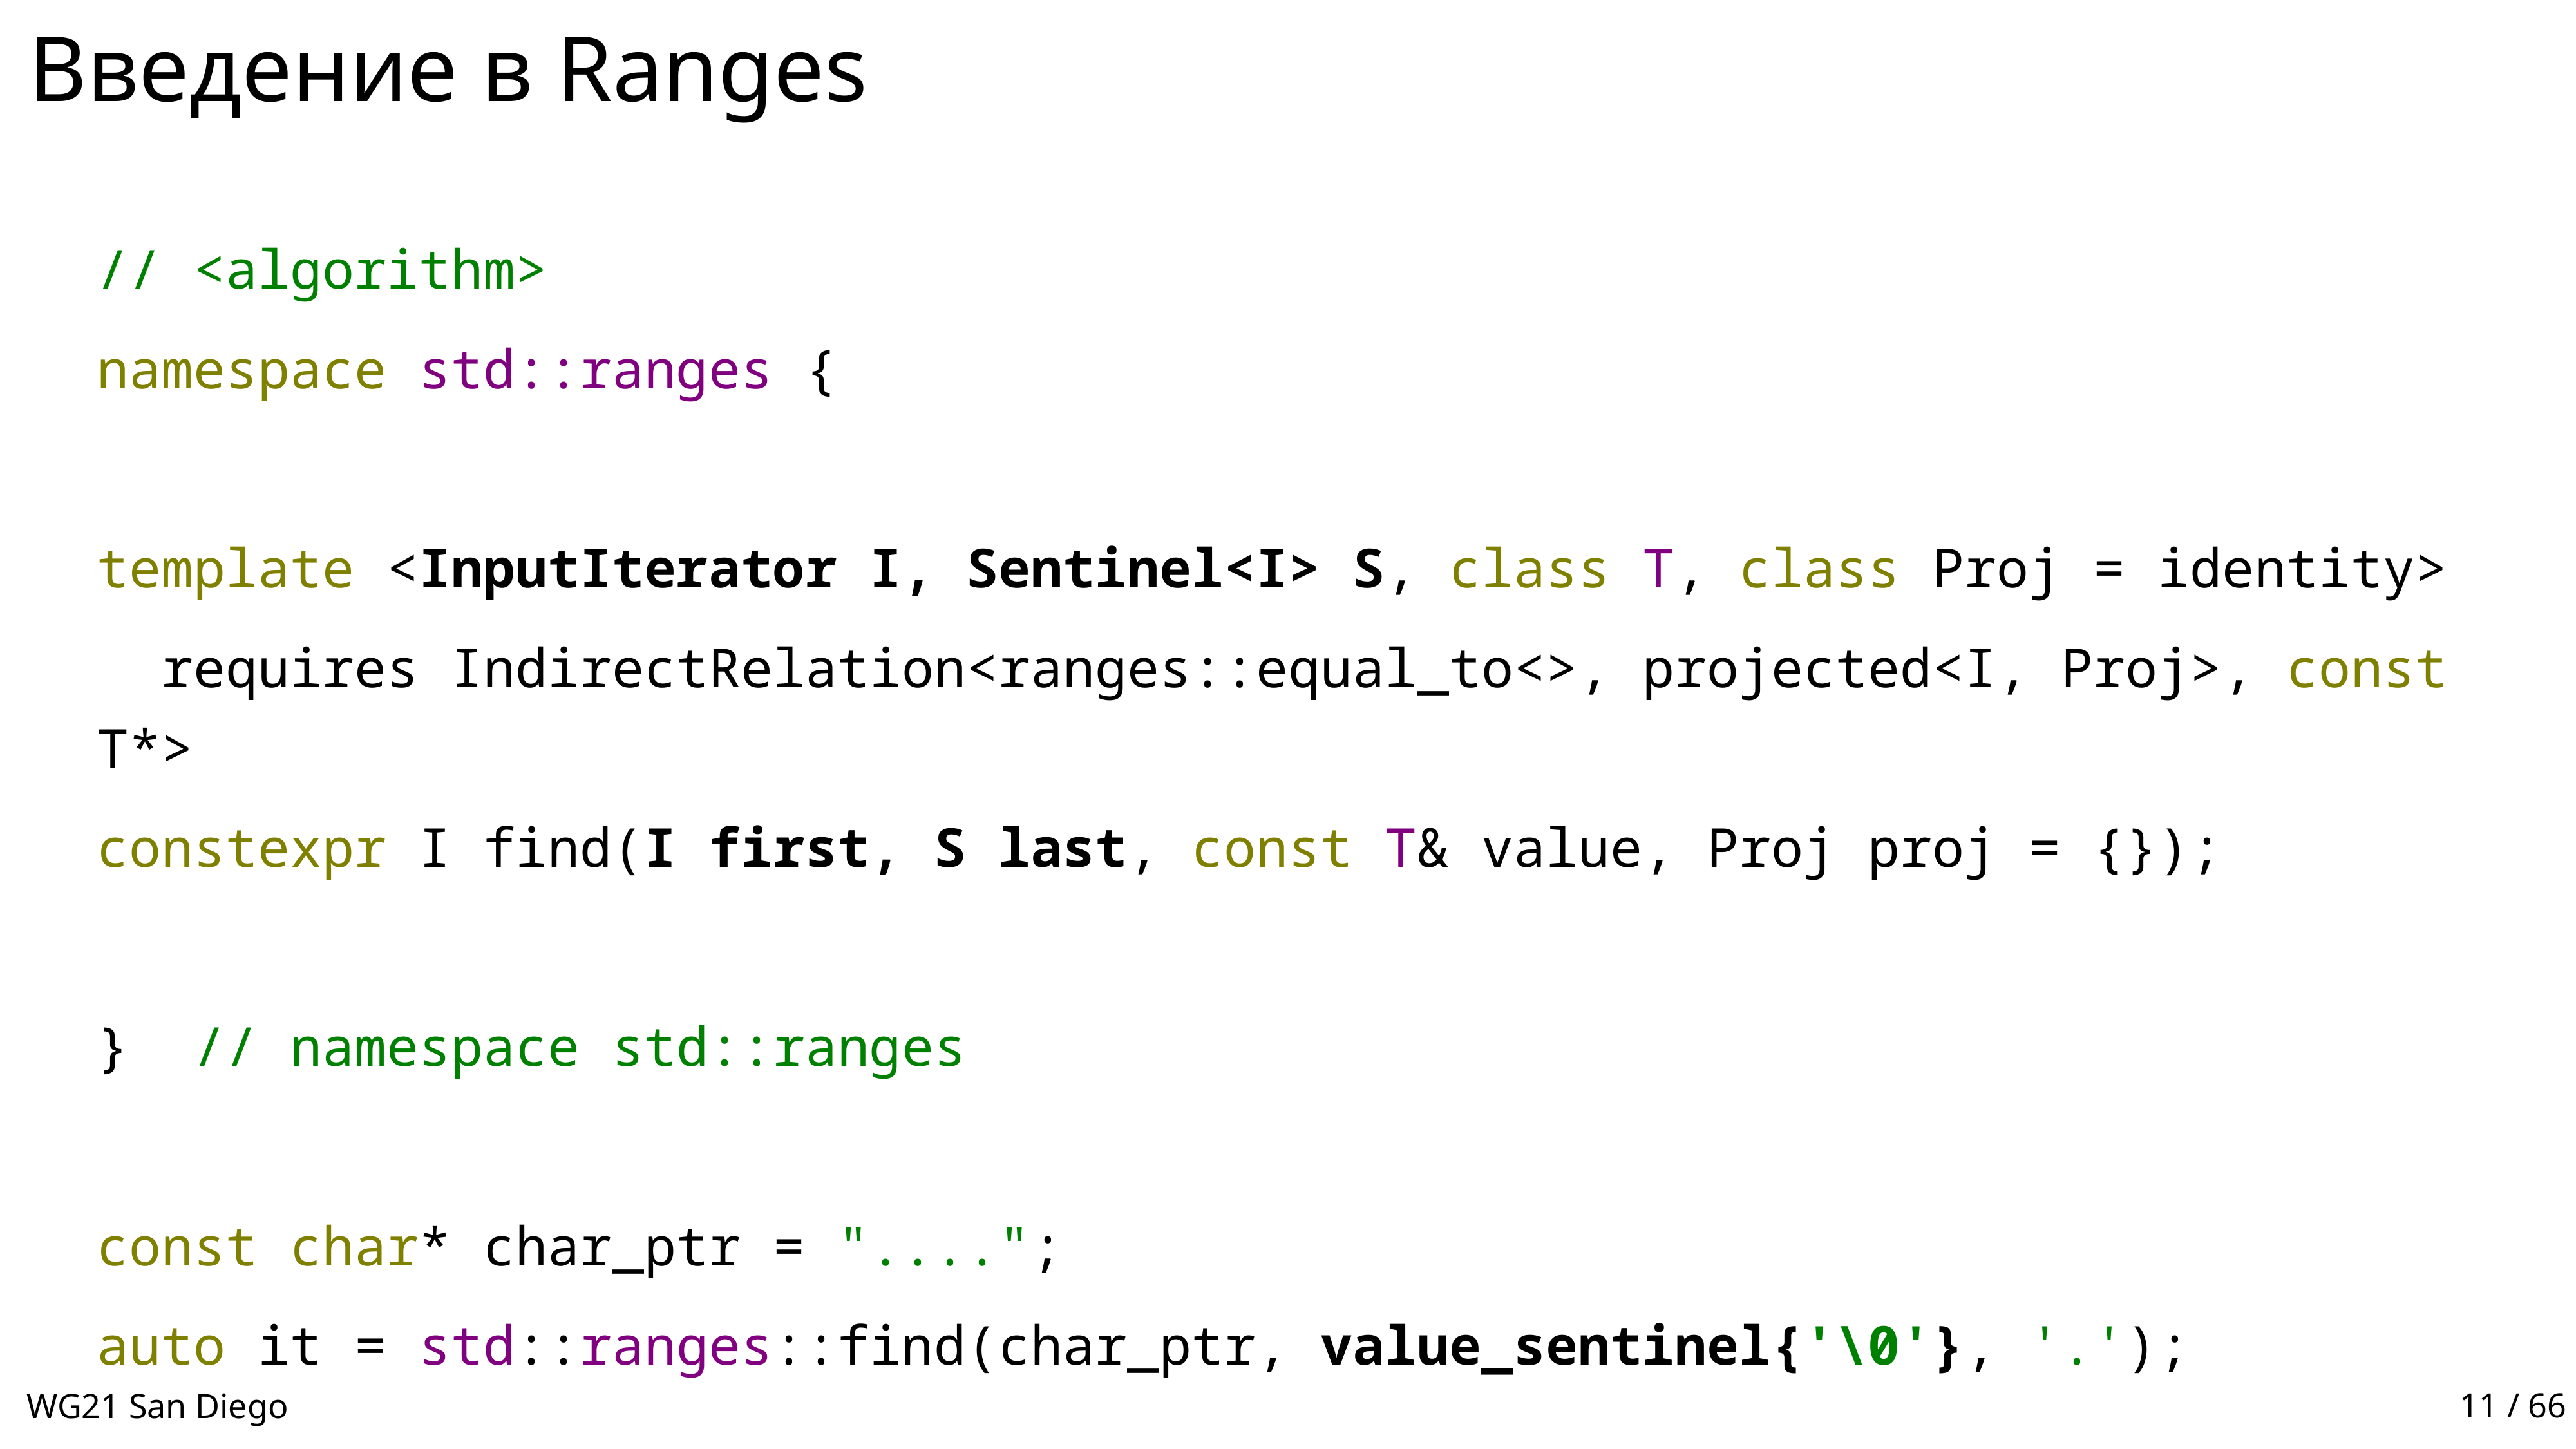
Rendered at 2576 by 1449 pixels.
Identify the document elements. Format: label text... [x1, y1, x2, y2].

list <number> / 66 [1479, 1376, 2576, 1431]
list // <algorithm> namespace std::ranges { template <InputIterator I, Sentinel<I> S, class T, class Proj = identity> requires IndirectRelation<ranges::equal_to<>, projected<I, Proj>, const T*> constexpr I find(I first, S last, const T& value, Proj proj = {}); } // namespace std::ranges const char* char_ptr = "...."; auto it = std::ranges::find(char_ptr, value_sentinel{'\0'}, '.'); [87, 214, 2551, 1382]
title Введение в Ranges [19, 19, 2551, 155]
list WG21 San Diego [17, 1376, 1114, 1431]
